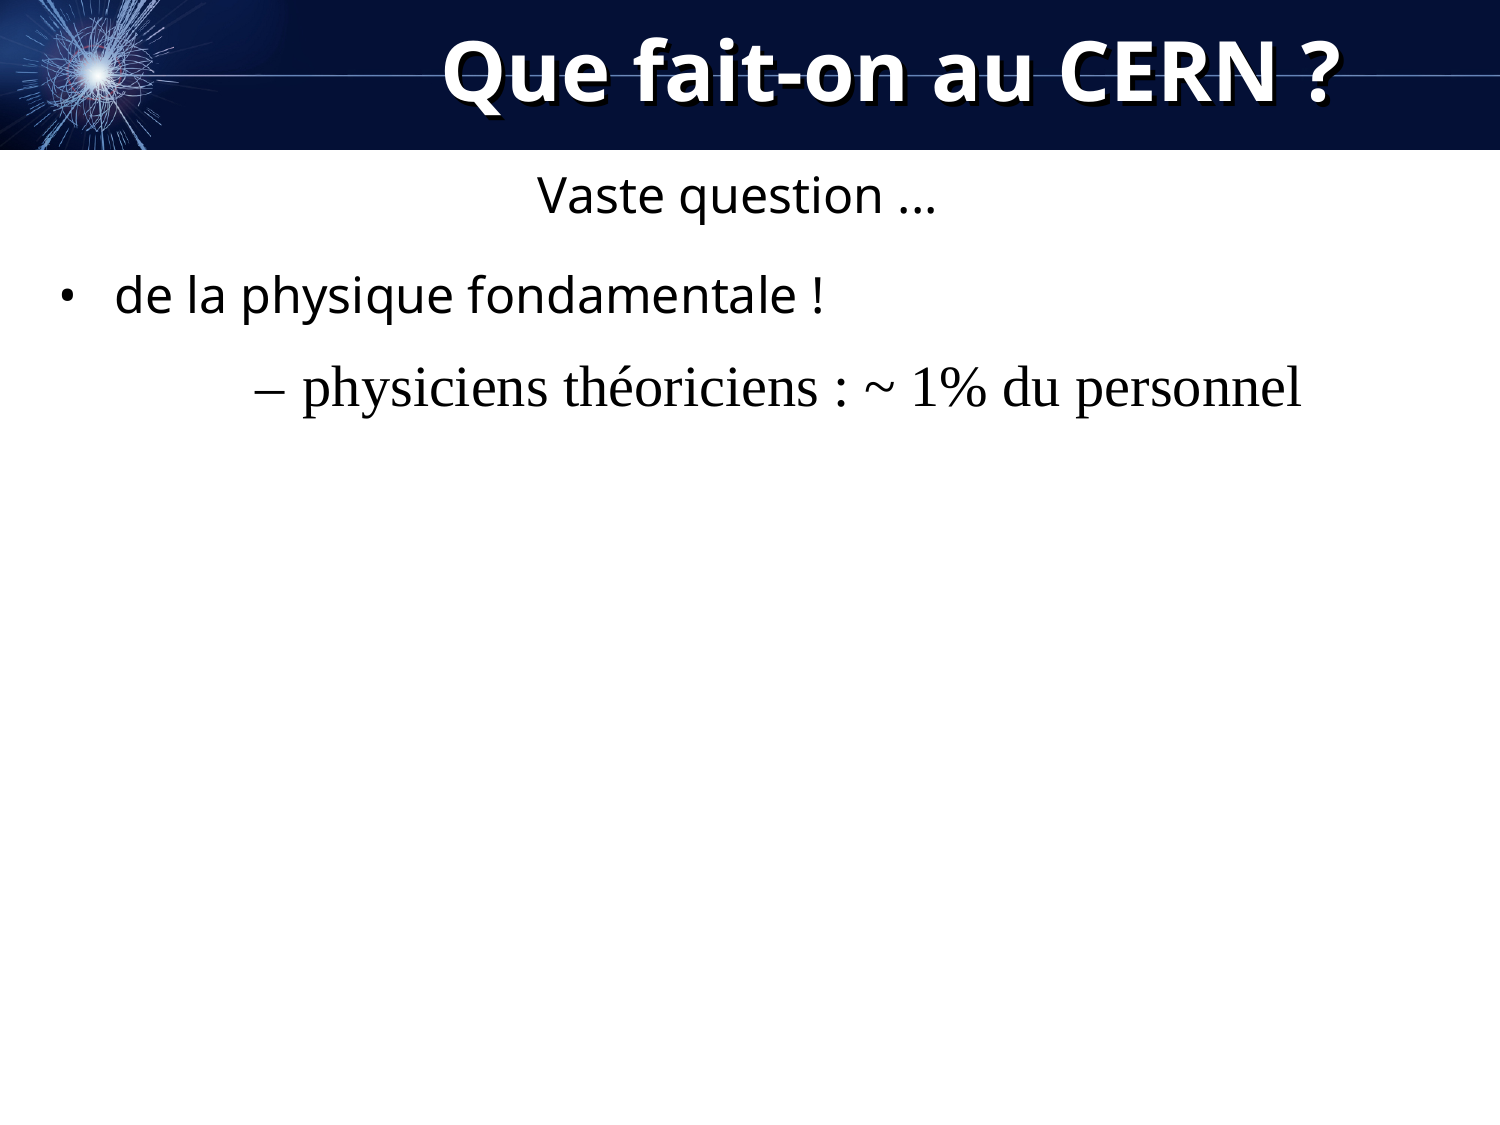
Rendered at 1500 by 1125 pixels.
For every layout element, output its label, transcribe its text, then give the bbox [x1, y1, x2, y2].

list Vaste question ... [44, 152, 1432, 252]
list de la physique fondamentale ! [44, 252, 1432, 343]
picture [0, 0, 1500, 150]
title Que fait-on au CERN ? [425, 11, 1489, 128]
list physiciens théoriciens : ~ 1% du personnel [44, 346, 1432, 449]
